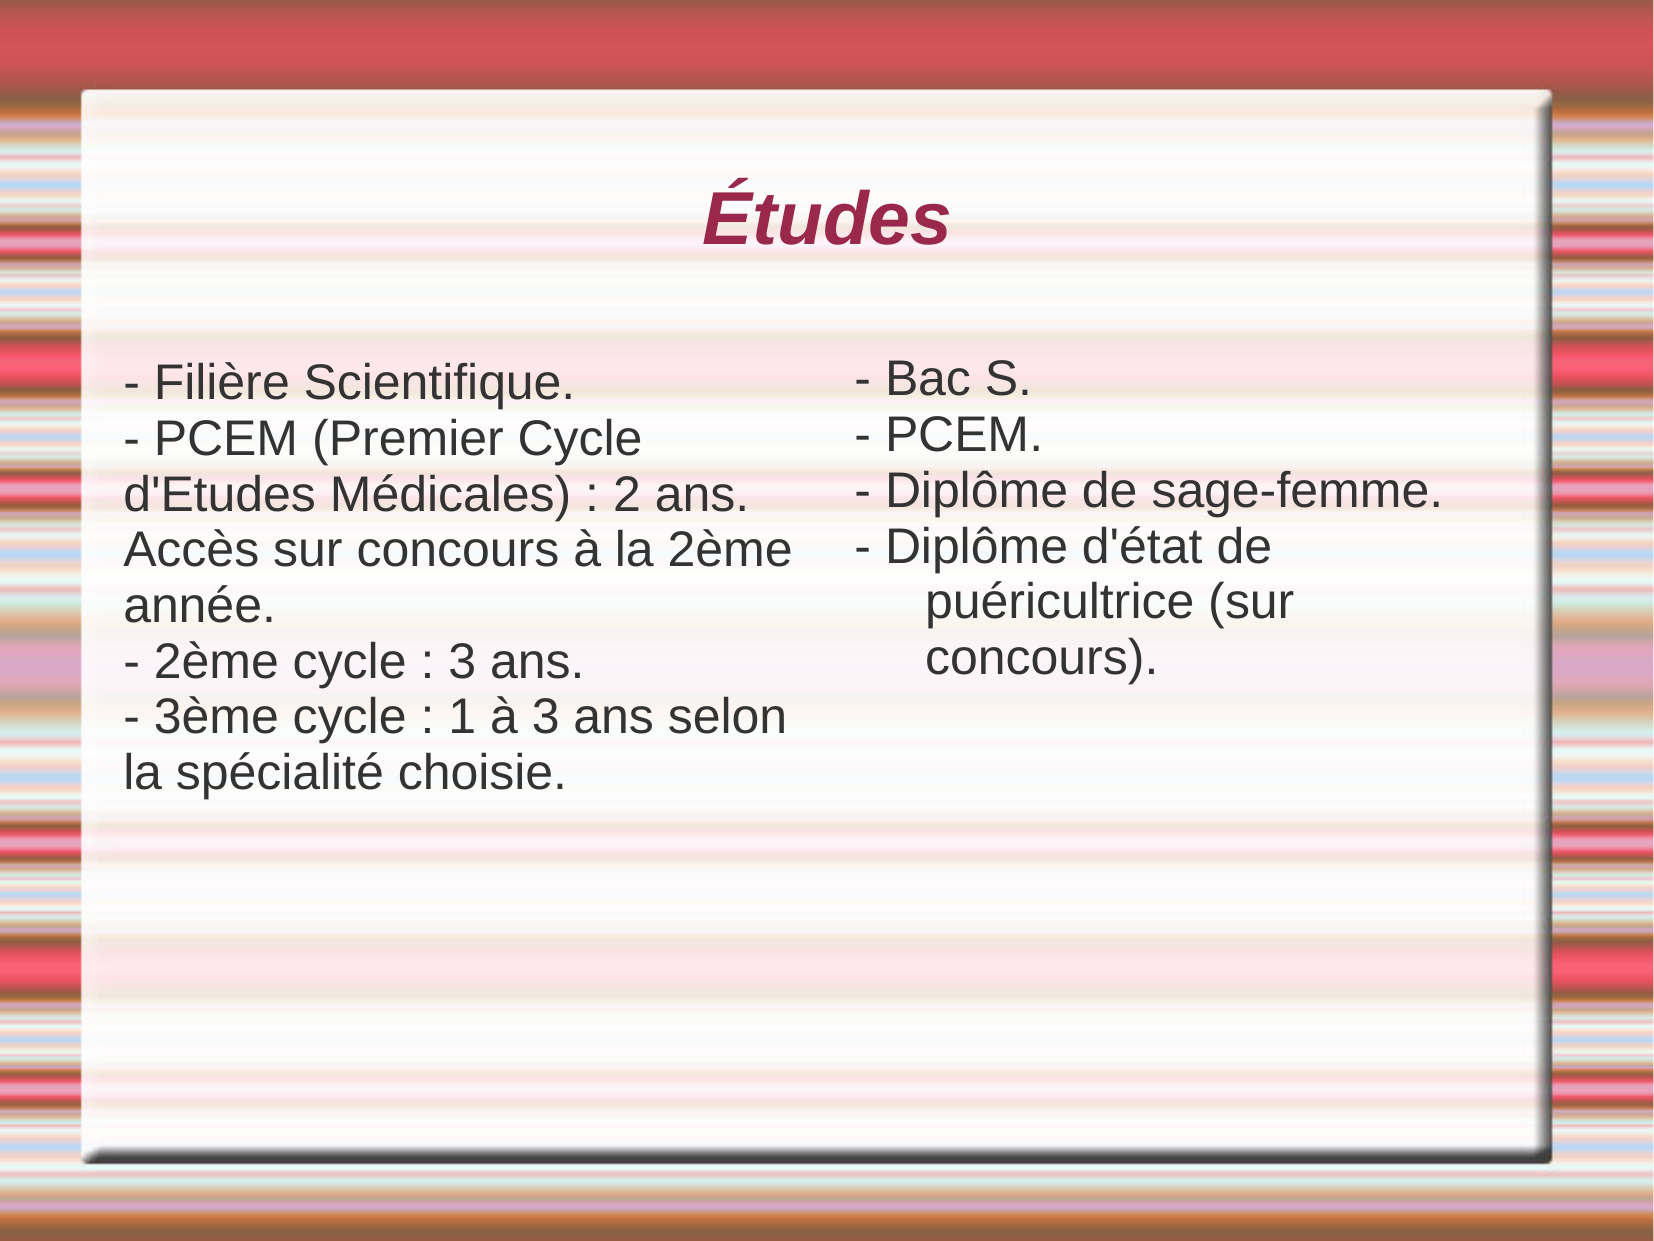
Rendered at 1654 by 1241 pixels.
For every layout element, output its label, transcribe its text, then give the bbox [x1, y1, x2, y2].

picture [0, 0, 1654, 1241]
list - Bac S. - PCEM. - Diplôme de sage-femme. - Diplôme d'état de puéricultrice (sur concours). [842, 350, 1517, 1133]
title Études [121, 114, 1534, 322]
list - Filière Scientifique. - PCEM (Premier Cycle d'Etudes Médicales) : 2 ans. Accès sur concours à la 2ème année. - 2ème cycle : 3 ans. - 3ème cycle : 1 à 3 ans selon la spécialité choisie. [123, 354, 798, 1136]
